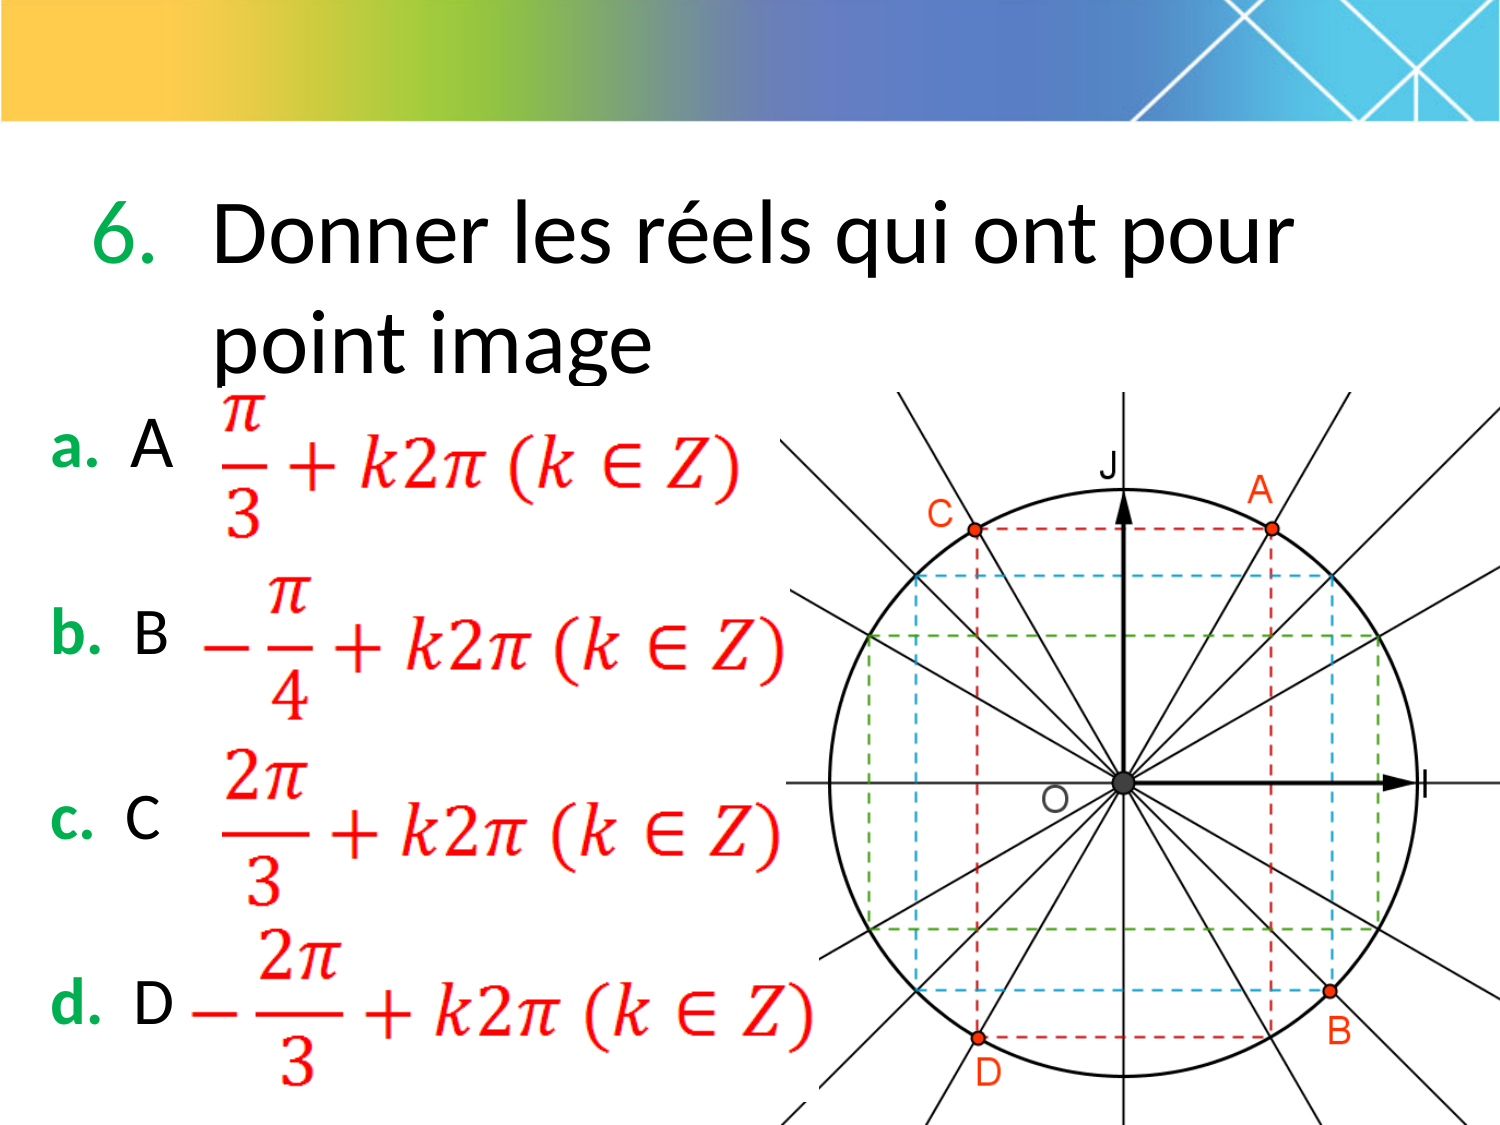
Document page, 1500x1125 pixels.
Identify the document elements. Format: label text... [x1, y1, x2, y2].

text_box a. A b. B c. C d. D [35, 385, 821, 1046]
picture [0, 0, 1500, 123]
picture [222, 386, 745, 554]
picture [187, 392, 1500, 1125]
title Donner les réels qui ont pour point image [75, 164, 1426, 305]
